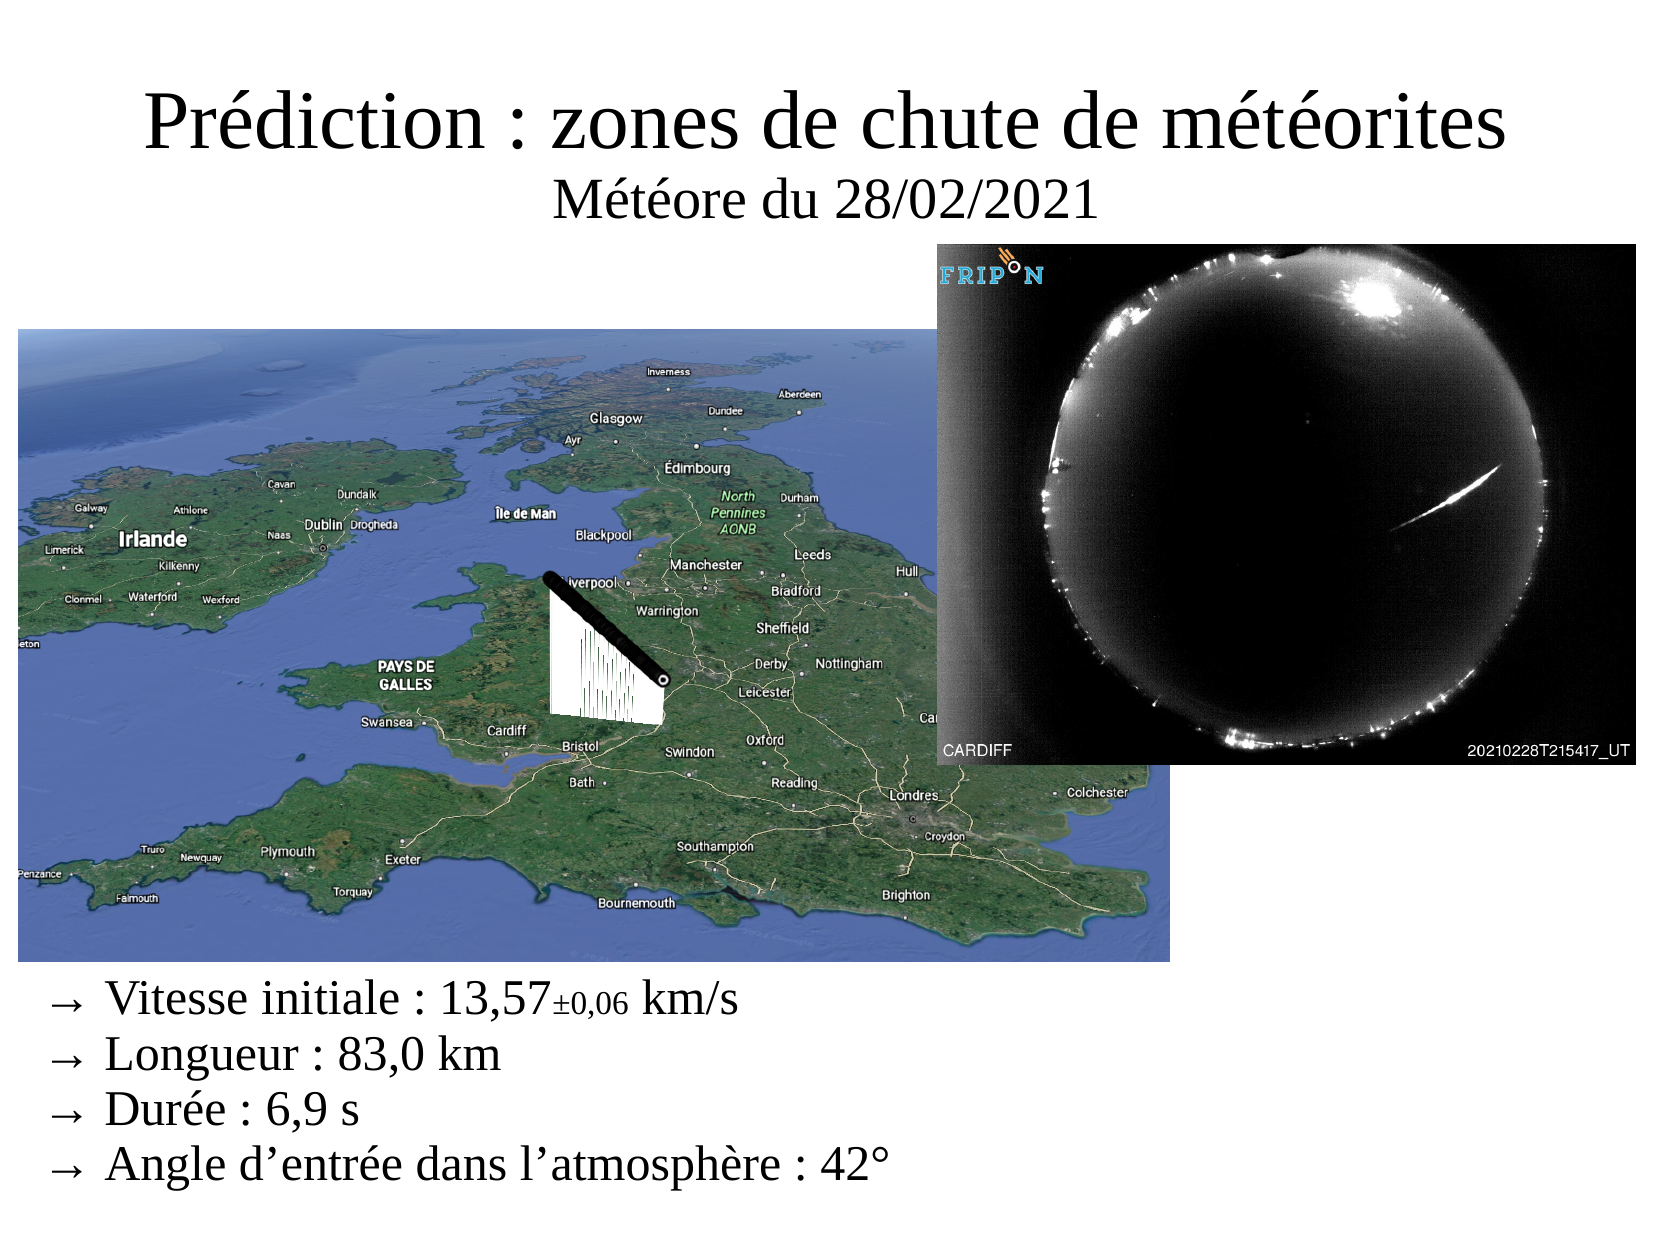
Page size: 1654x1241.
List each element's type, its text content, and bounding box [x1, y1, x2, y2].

picture [18, 244, 1636, 962]
title Prédiction : zones de chute de météorites Météore du 28/02/2021 [82, 49, 1571, 257]
text_box → Vitesse initiale : 13,57±0,06 km/s → Longueur : 83,0 km → Durée : 6,9 s → Angle d’entrée dans l’atmosphère : 42° [41, 946, 916, 1216]
